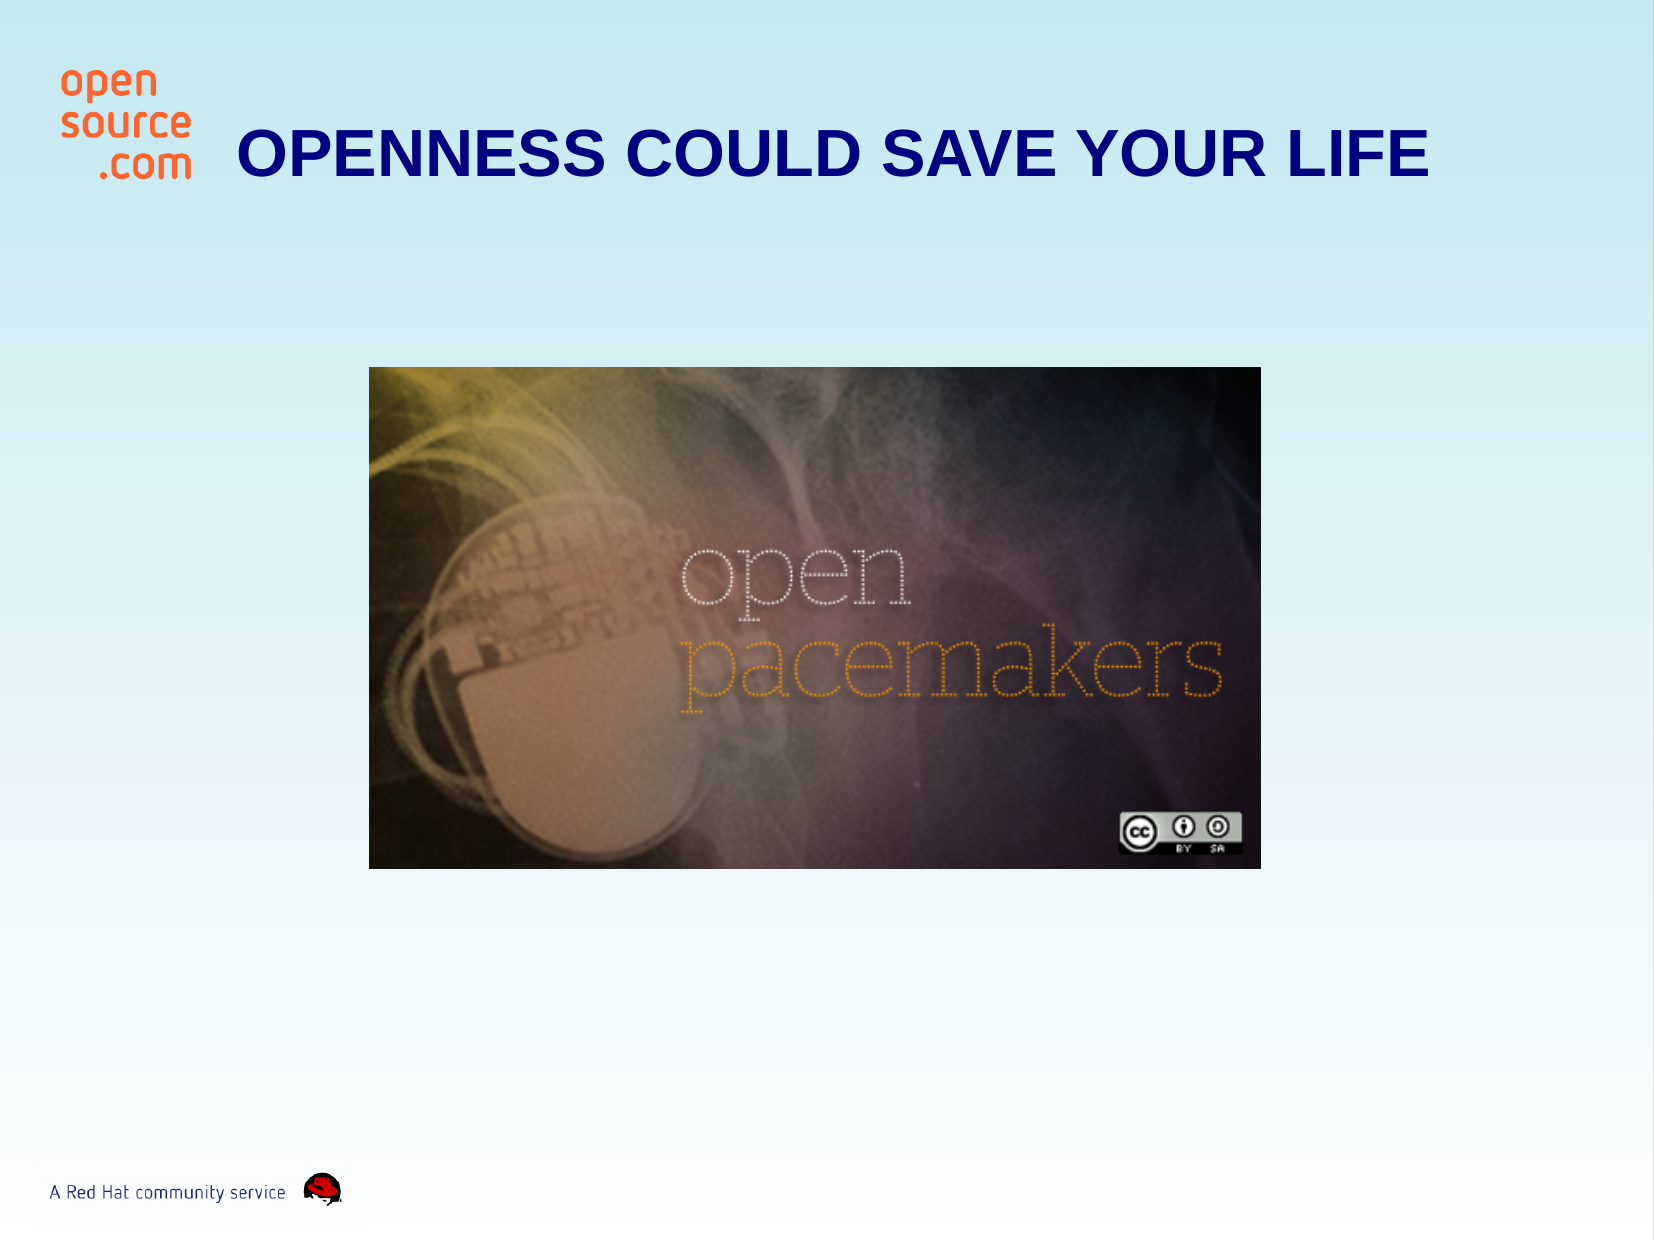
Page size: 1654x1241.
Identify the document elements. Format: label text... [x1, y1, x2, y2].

picture [0, 0, 1654, 1241]
title OPENNESS COULD SAVE YOUR LIFE [236, 49, 1654, 257]
